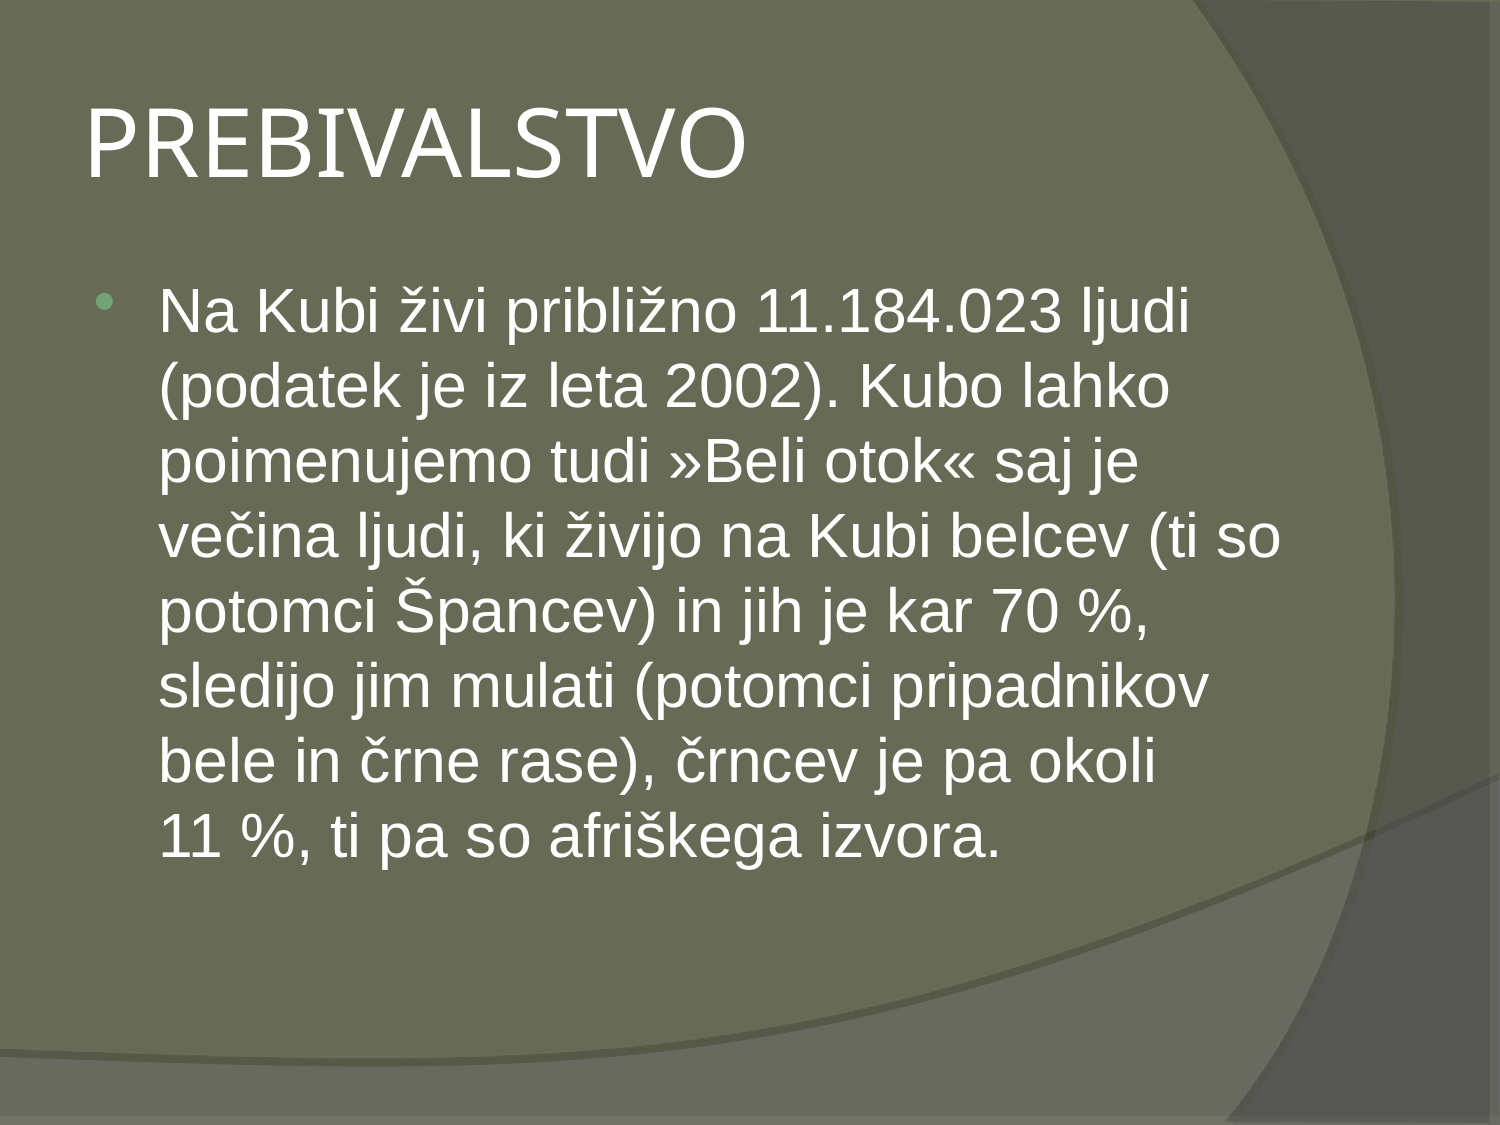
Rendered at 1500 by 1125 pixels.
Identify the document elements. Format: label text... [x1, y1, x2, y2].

title PREBIVALSTVO [75, 45, 1300, 233]
list Na Kubi živi približno 11.184.023 ljudi (podatek je iz leta 2002). Kubo lahko poimenujemo tudi »Beli otok« saj je večina ljudi, ki živijo na Kubi belcev (ti so potomci Špancev) in jih je kar 70 %, sledijo jim mulati (potomci pripadnikov bele in črne rase), črncev je pa okoli 11 %, ti pa so afriškega izvora. [75, 262, 1300, 1005]
